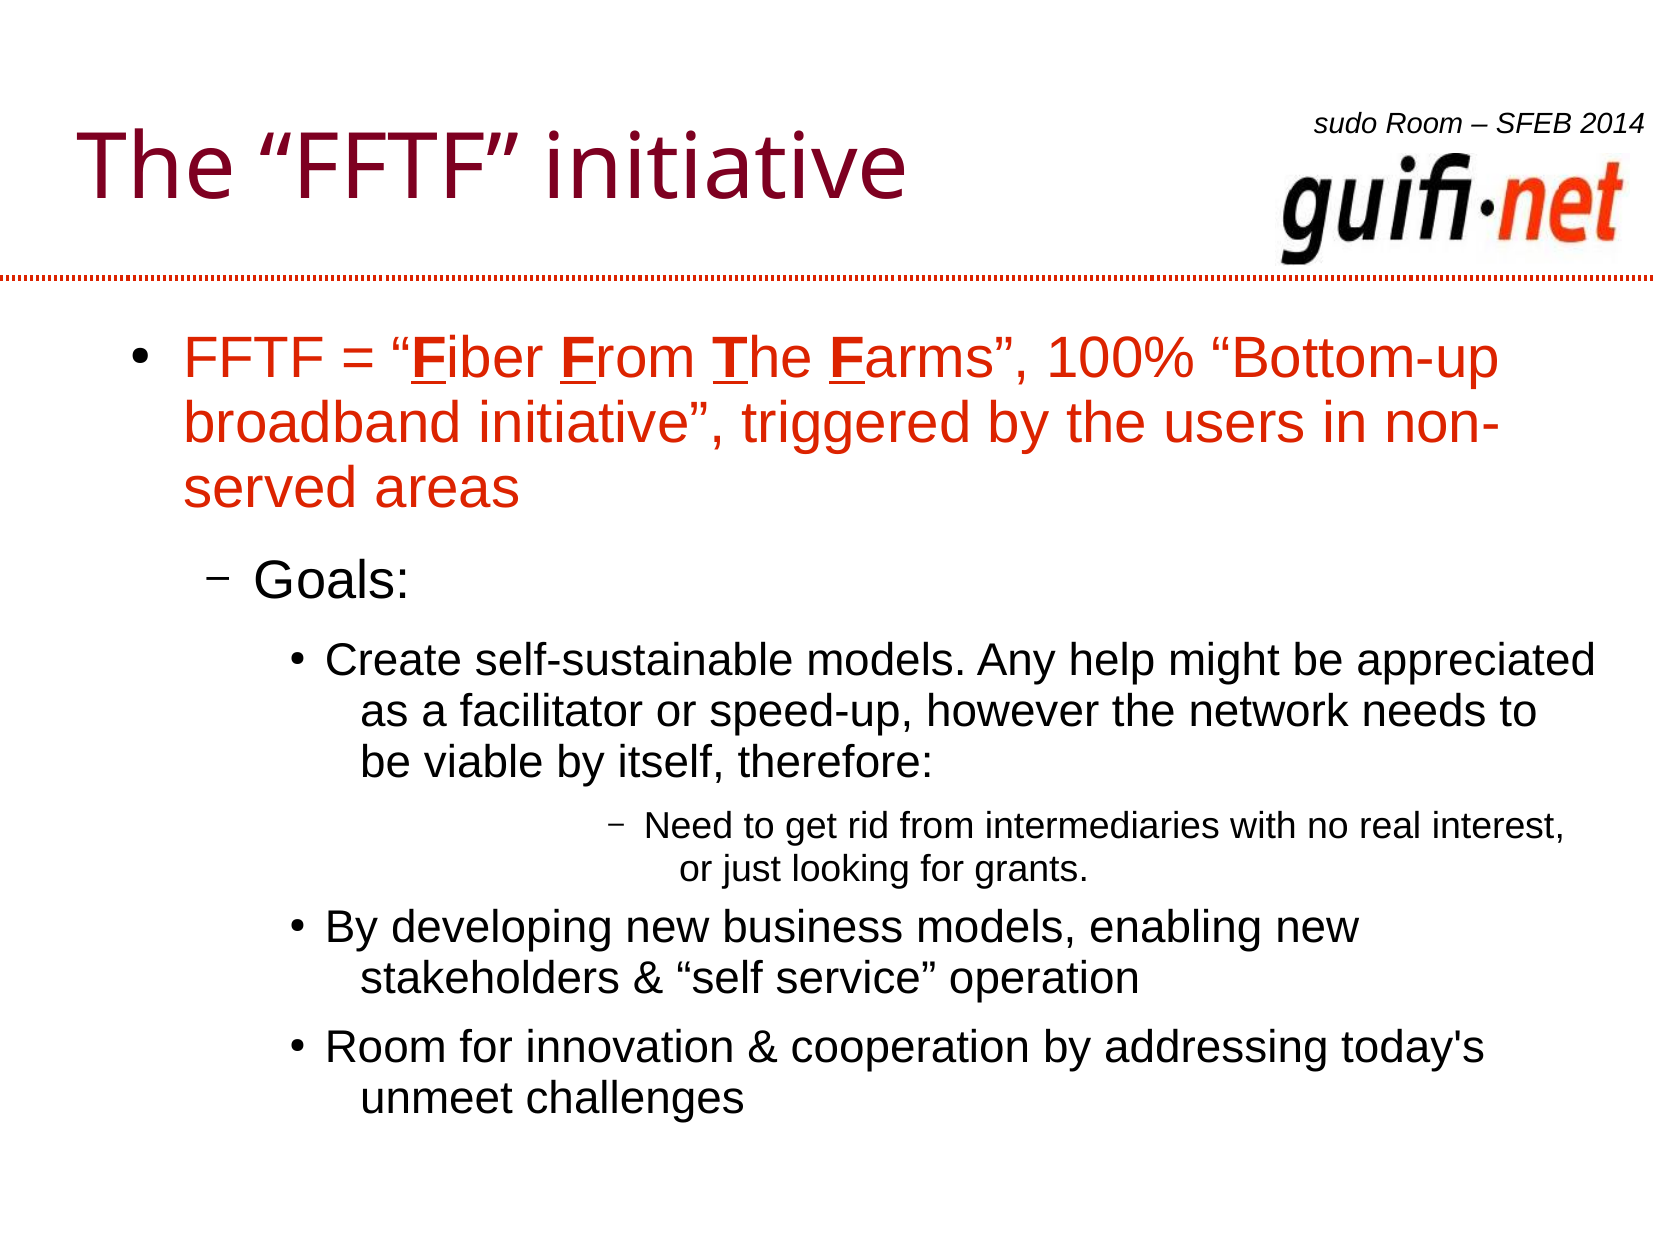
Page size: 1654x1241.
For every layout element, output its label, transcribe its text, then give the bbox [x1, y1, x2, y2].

title The “FFTF” initiative [76, 59, 1093, 267]
picture [1275, 153, 1630, 266]
text_box sudo Room – SFEB 2014 [1299, 100, 1654, 148]
list FFTF = “Fiber From The Farms”, 100% “Bottom-up broadband initiative”, triggered by the users in non-served areas Goals: Create self-sustainable models. Any help might be appreciated as a facilitator or speed-up, however the network needs to be viable by itself, therefore: Need to get rid from intermediaries with no real interest, or just looking for grants. By developing new business models, enabling new stakeholders & “self service” operation Room for innovation & cooperation by addressing today's unmeet challenges [112, 324, 1601, 1129]
